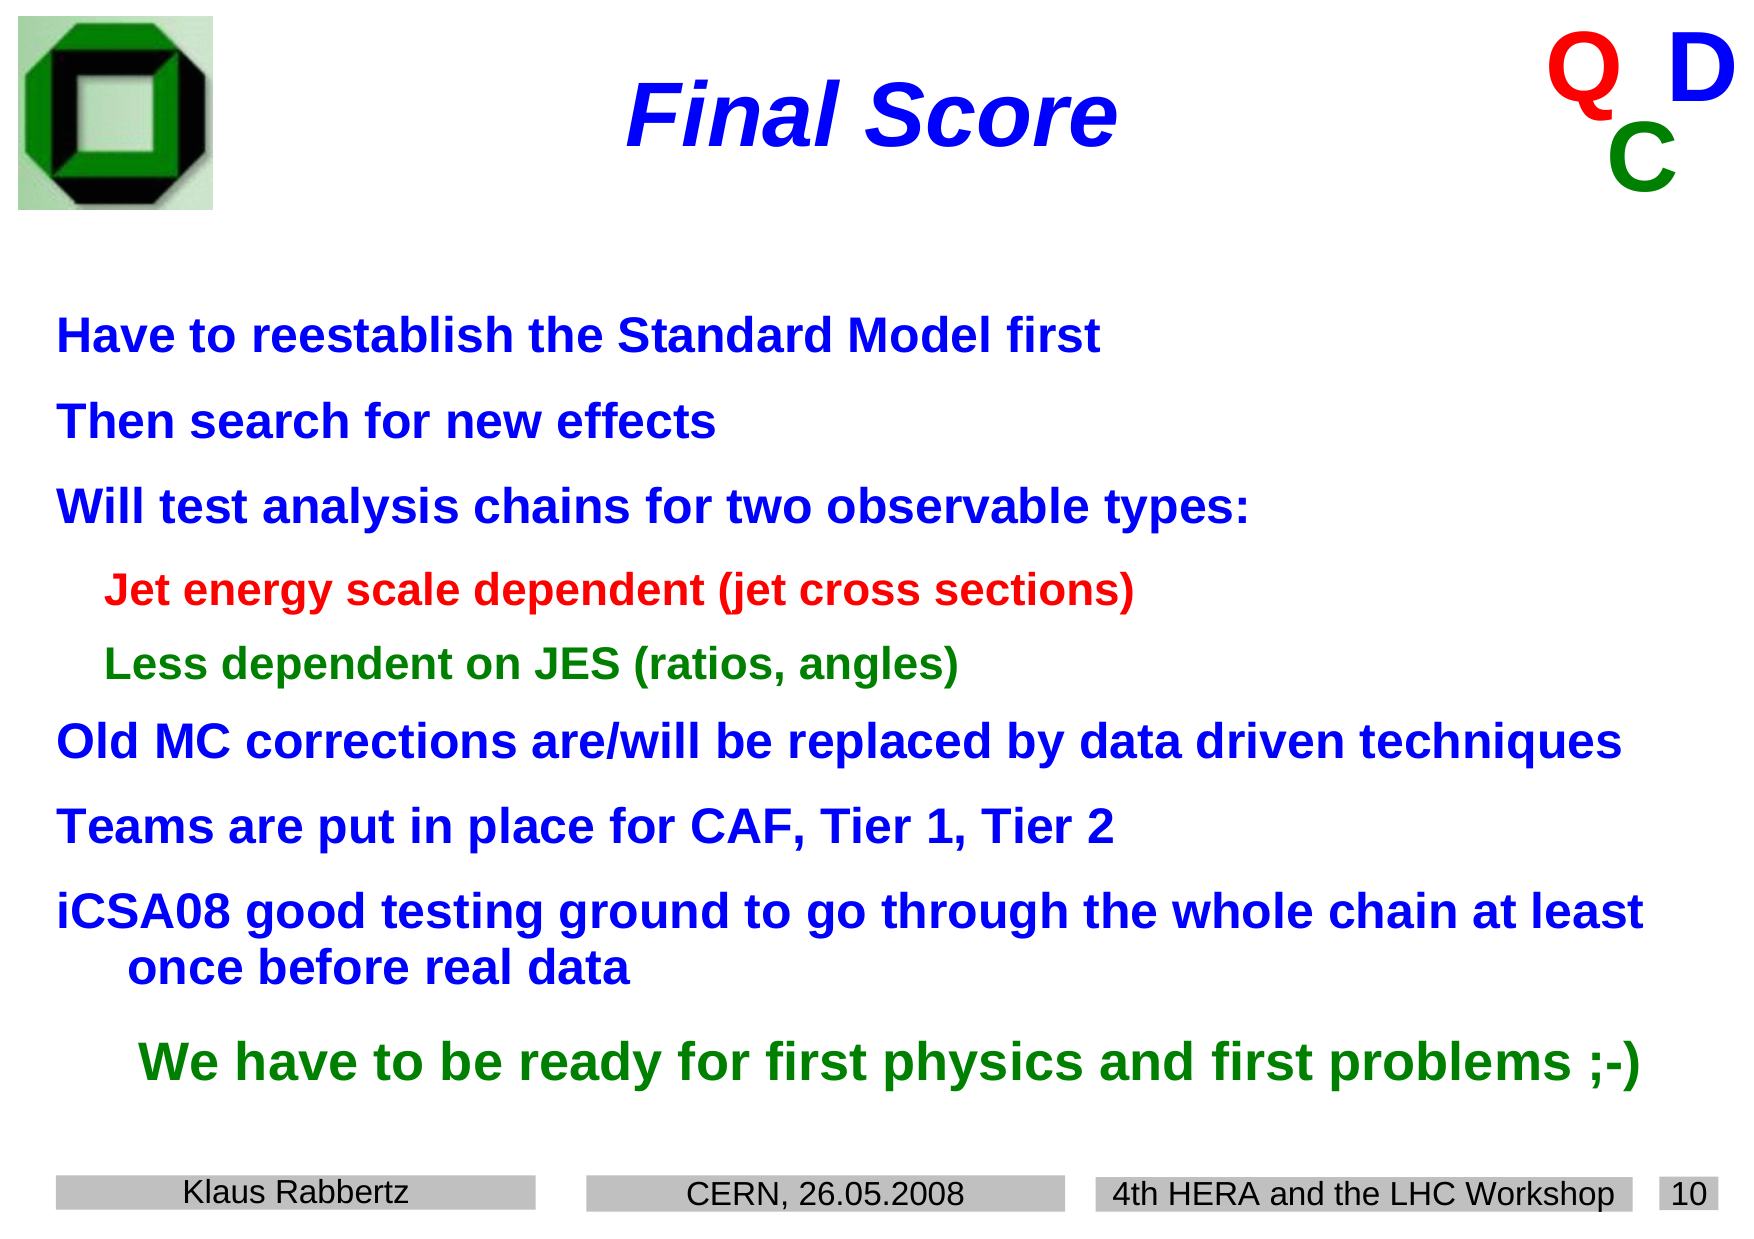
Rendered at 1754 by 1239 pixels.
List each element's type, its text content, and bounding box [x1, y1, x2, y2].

picture [18, 16, 213, 210]
title Final Score [220, 16, 1525, 213]
list Have to reestablish the Standard Model first Then search for new effects Will test analysis chains for two observable types: Jet energy scale dependent (jet cross sections) Less dependent on JES (ratios, angles) Old MC corrections are/will be replaced by data driven techniques Teams are put in place for CAF, Tier 1, Tier 2 iCSA08 good testing ground to go through the whole chain at least once before real data [44, 307, 1691, 996]
text_box We have to be ready for first physics and first problems ;-) [126, 1019, 1627, 1104]
